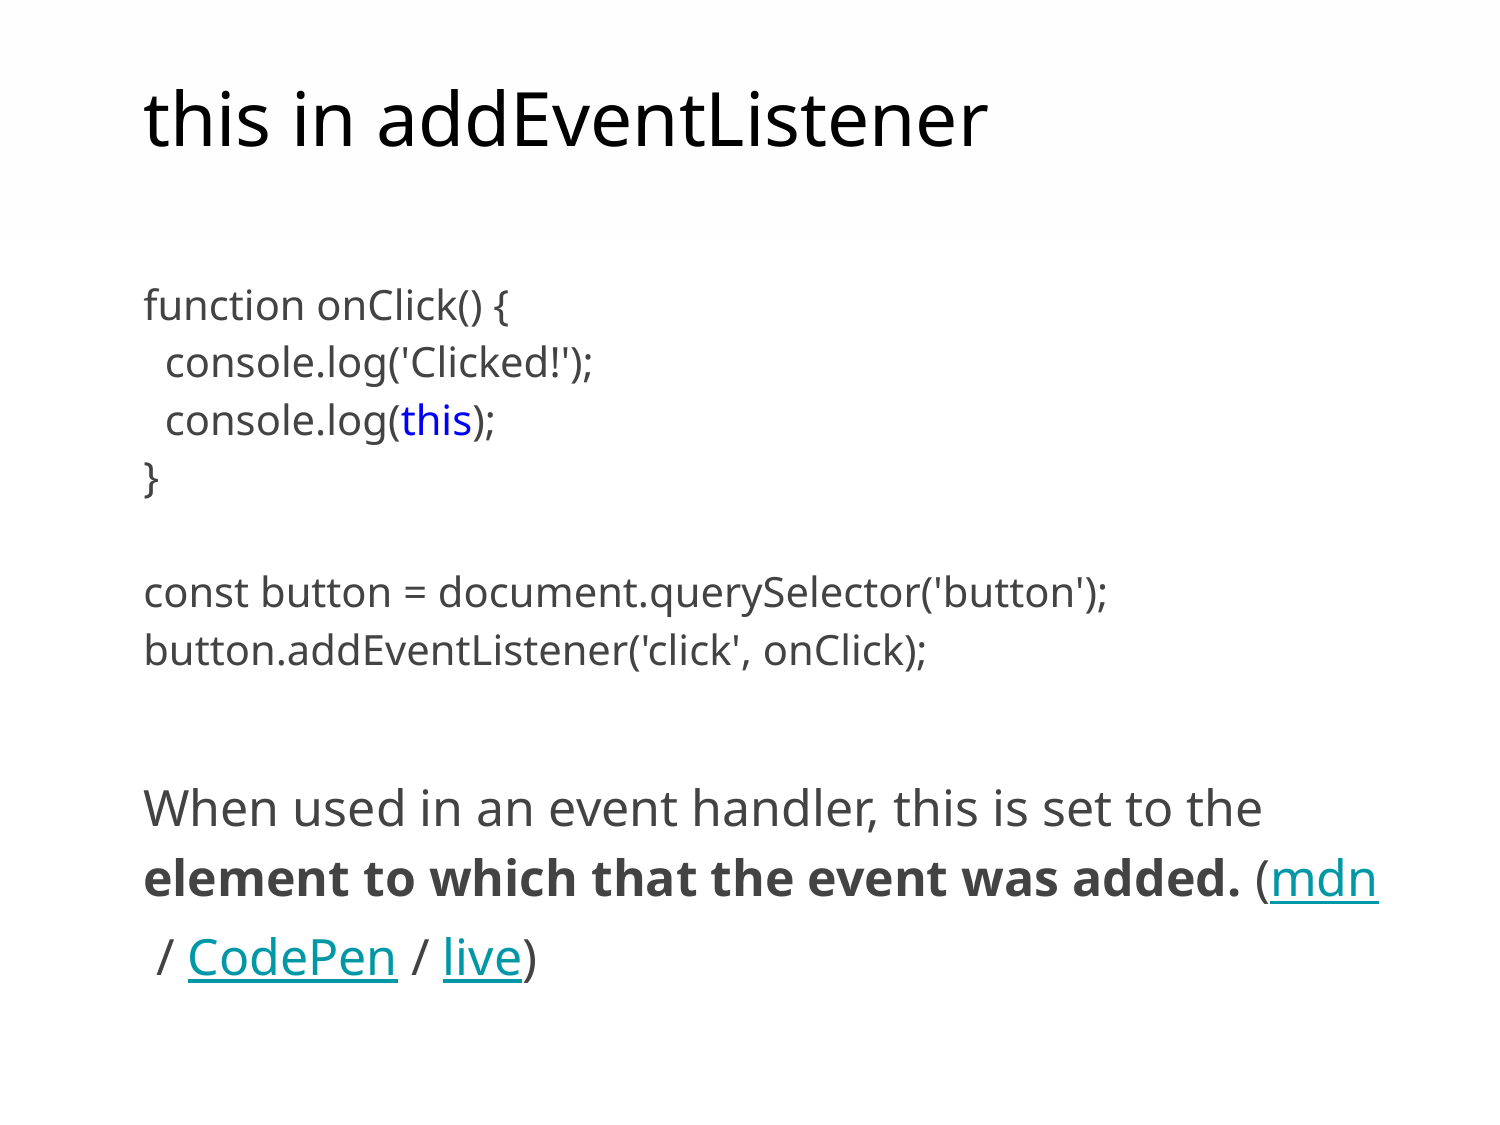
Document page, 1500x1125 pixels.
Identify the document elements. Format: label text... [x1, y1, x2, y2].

list When used in an event handler, this is set to the element to which that the event was added. (mdn / CodePen / live) [128, 752, 1418, 1097]
title this in addEventListener [128, 56, 1372, 183]
list function onClick() { console.log('Clicked!'); console.log(this); } const button = document.querySelector('button'); button.addEventListener('click', onClick); [128, 255, 1372, 734]
